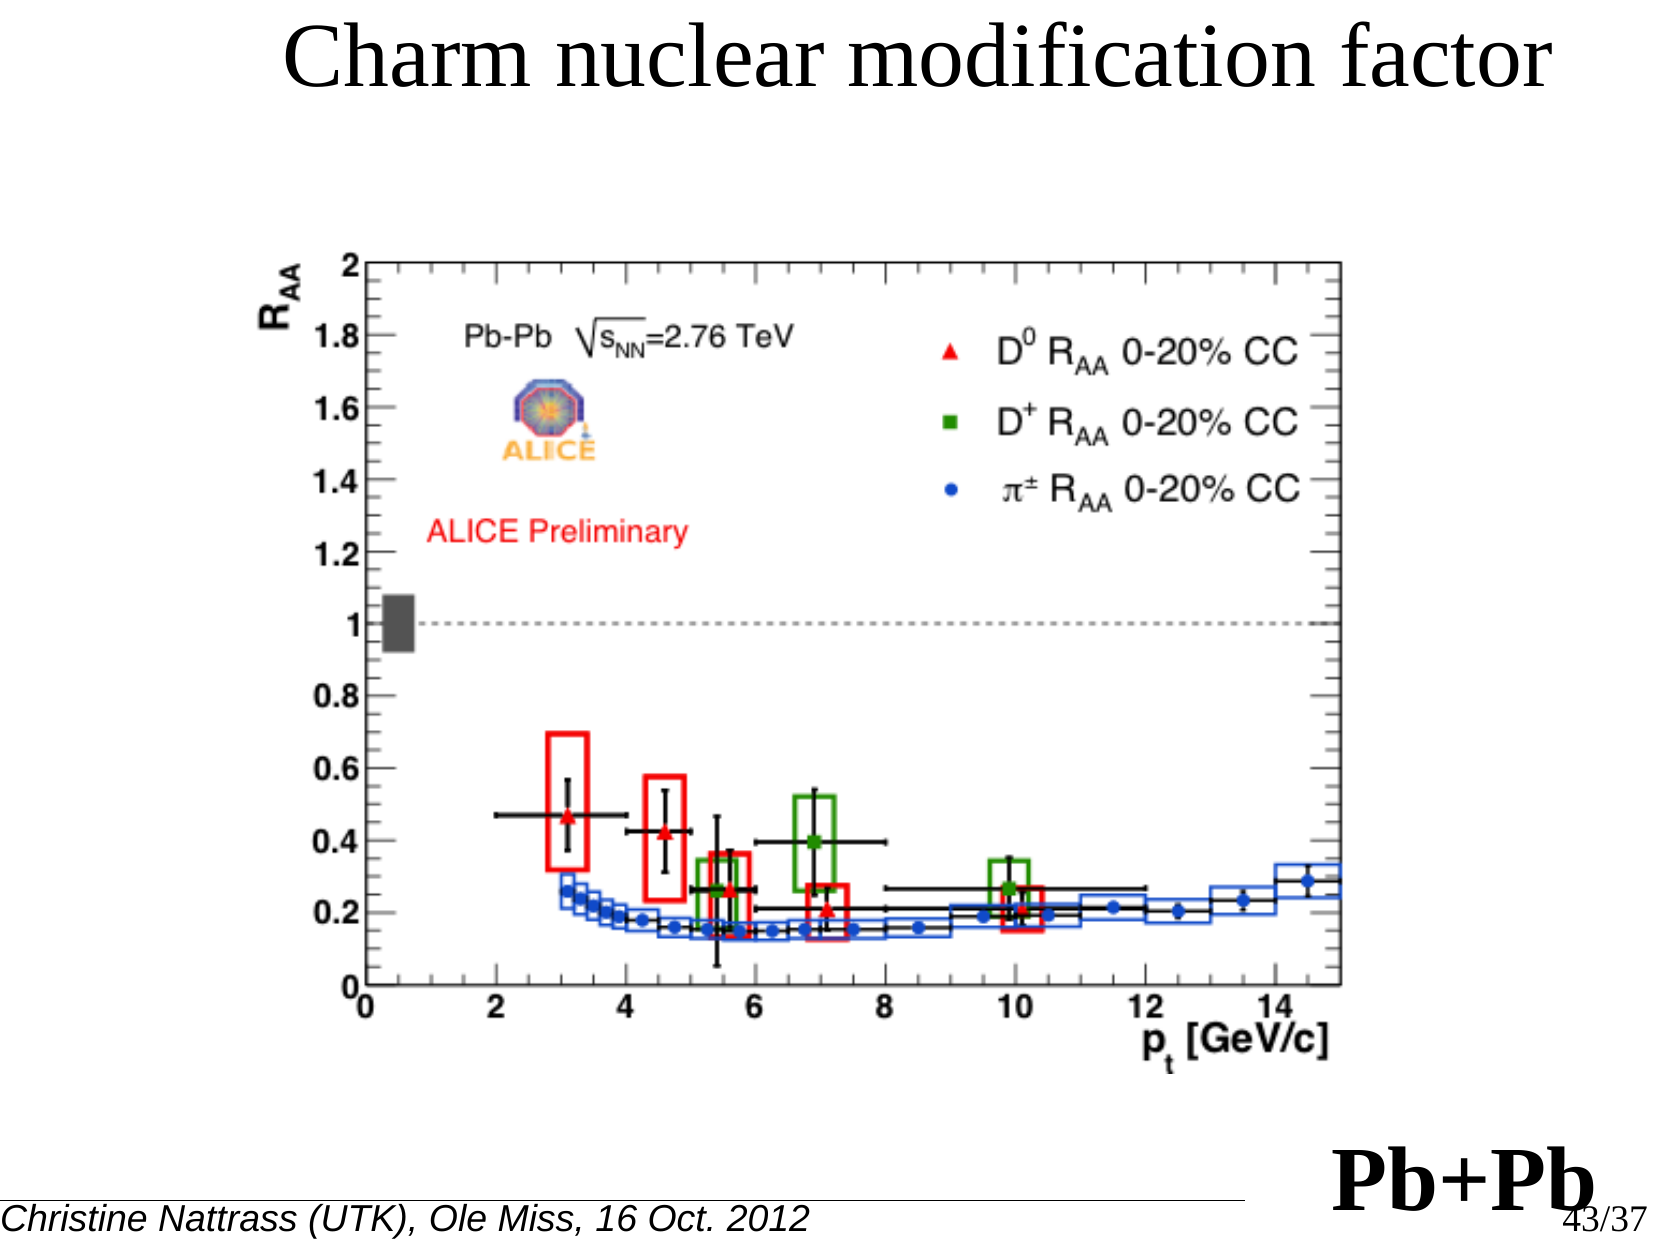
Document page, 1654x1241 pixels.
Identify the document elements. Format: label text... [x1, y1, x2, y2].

text_box Pb+Pb [1312, 1121, 1613, 1238]
title Charm nuclear modification factor [225, 0, 1613, 107]
picture [245, 187, 1463, 1074]
